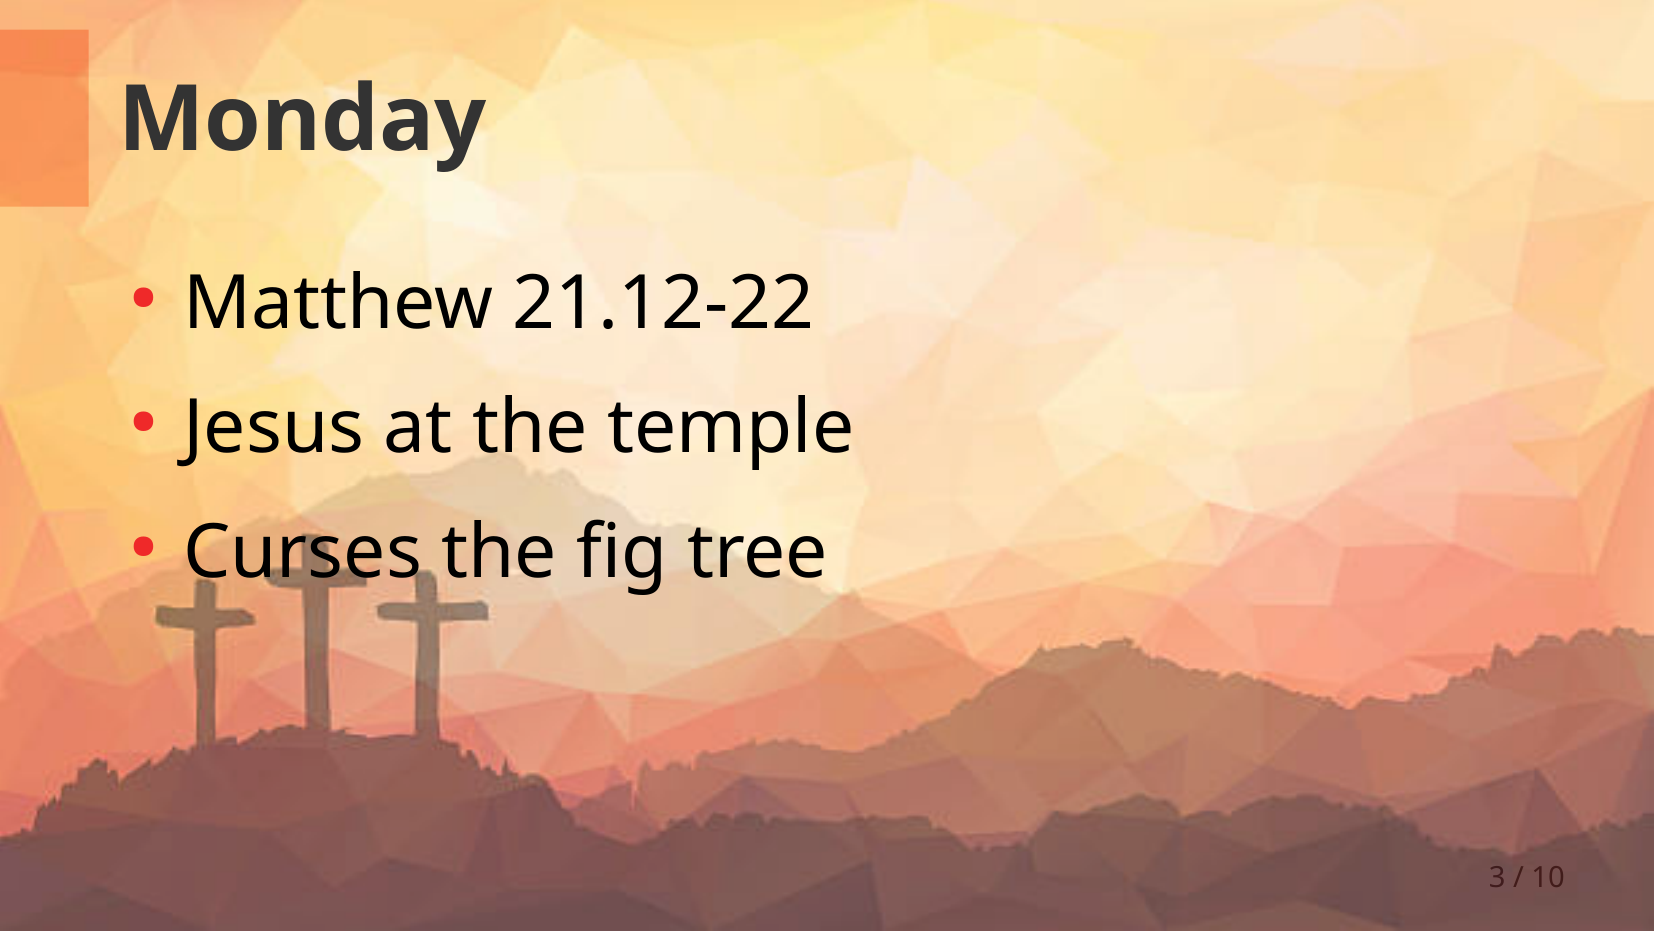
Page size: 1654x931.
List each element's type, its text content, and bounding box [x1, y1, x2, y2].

title Monday [118, 37, 1571, 193]
picture [0, 0, 1654, 931]
list Matthew 21.12-22 Jesus at the temple Curses the fig tree [112, 248, 1201, 863]
